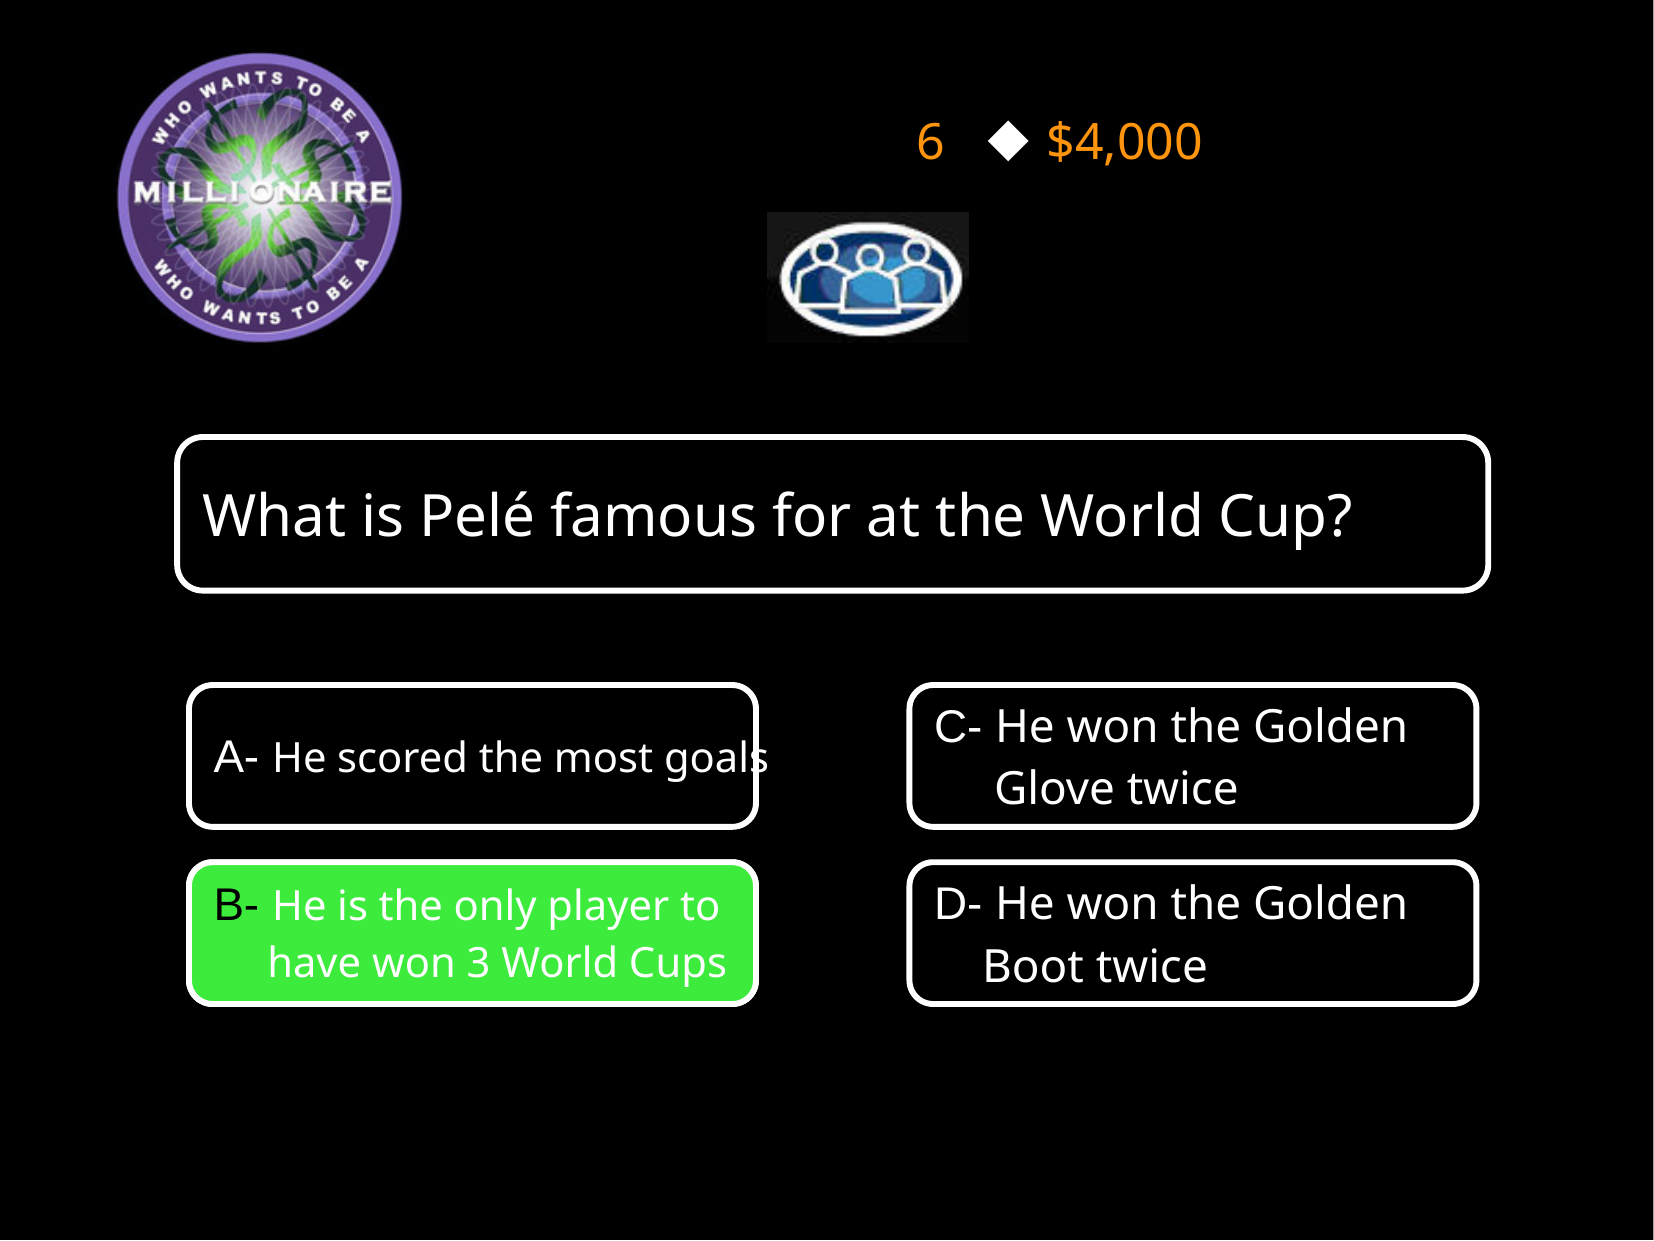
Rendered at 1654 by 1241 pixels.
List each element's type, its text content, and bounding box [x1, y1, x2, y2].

text_box 6  $4,000 [774, 106, 1458, 257]
text_box A- He scored the most goals [188, 685, 756, 827]
text_box B- He is the only player to have won 3 World Cups [188, 862, 756, 1004]
picture [59, 41, 477, 355]
text_box What is Pelé famous for at the World Cup? [177, 437, 1489, 591]
text_box D- He won the Golden Boot twice [909, 862, 1477, 1004]
text_box C- He won the Golden Glove twice [909, 685, 1477, 827]
picture [767, 212, 969, 343]
